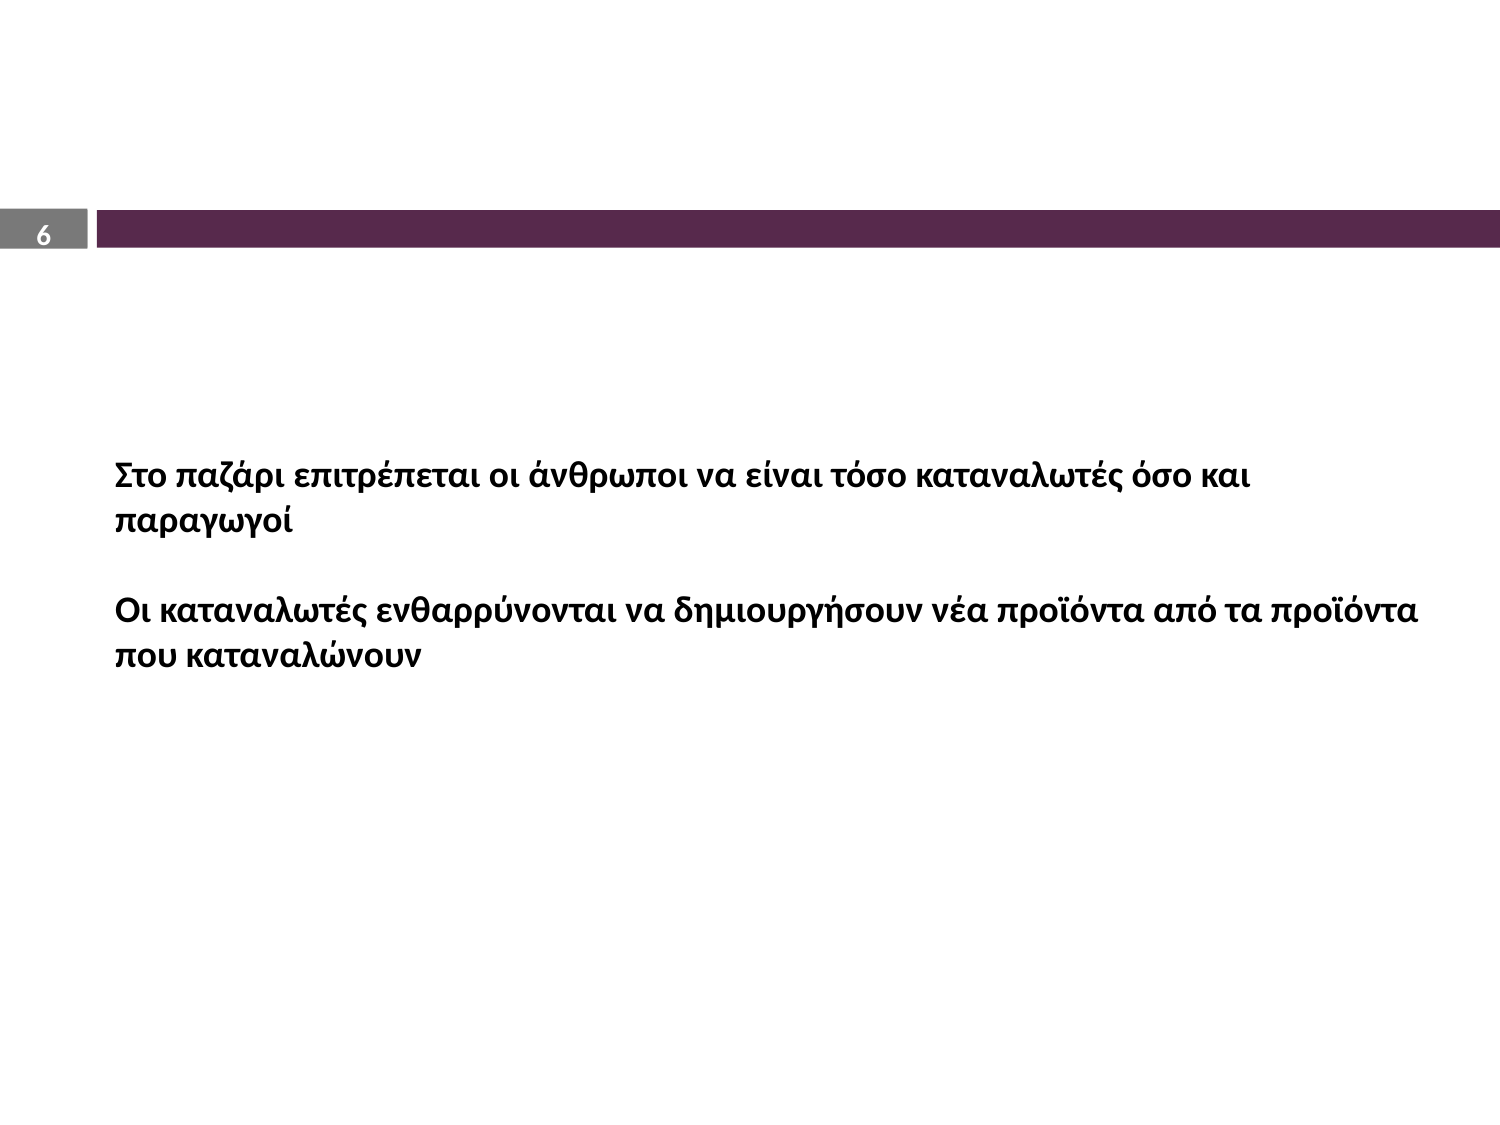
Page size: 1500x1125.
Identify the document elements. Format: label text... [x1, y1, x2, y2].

text_box [0, 208, 88, 249]
list Στο παζάρι επιτρέπεται οι άνθρωποι να είναι τόσο καταναλωτές όσο και παραγωγοί Οι καταναλωτές ενθαρρύνονται να δημιουργήσουν νέα προϊόντα από τα προϊόντα που καταναλώνουν [100, 262, 1438, 1000]
